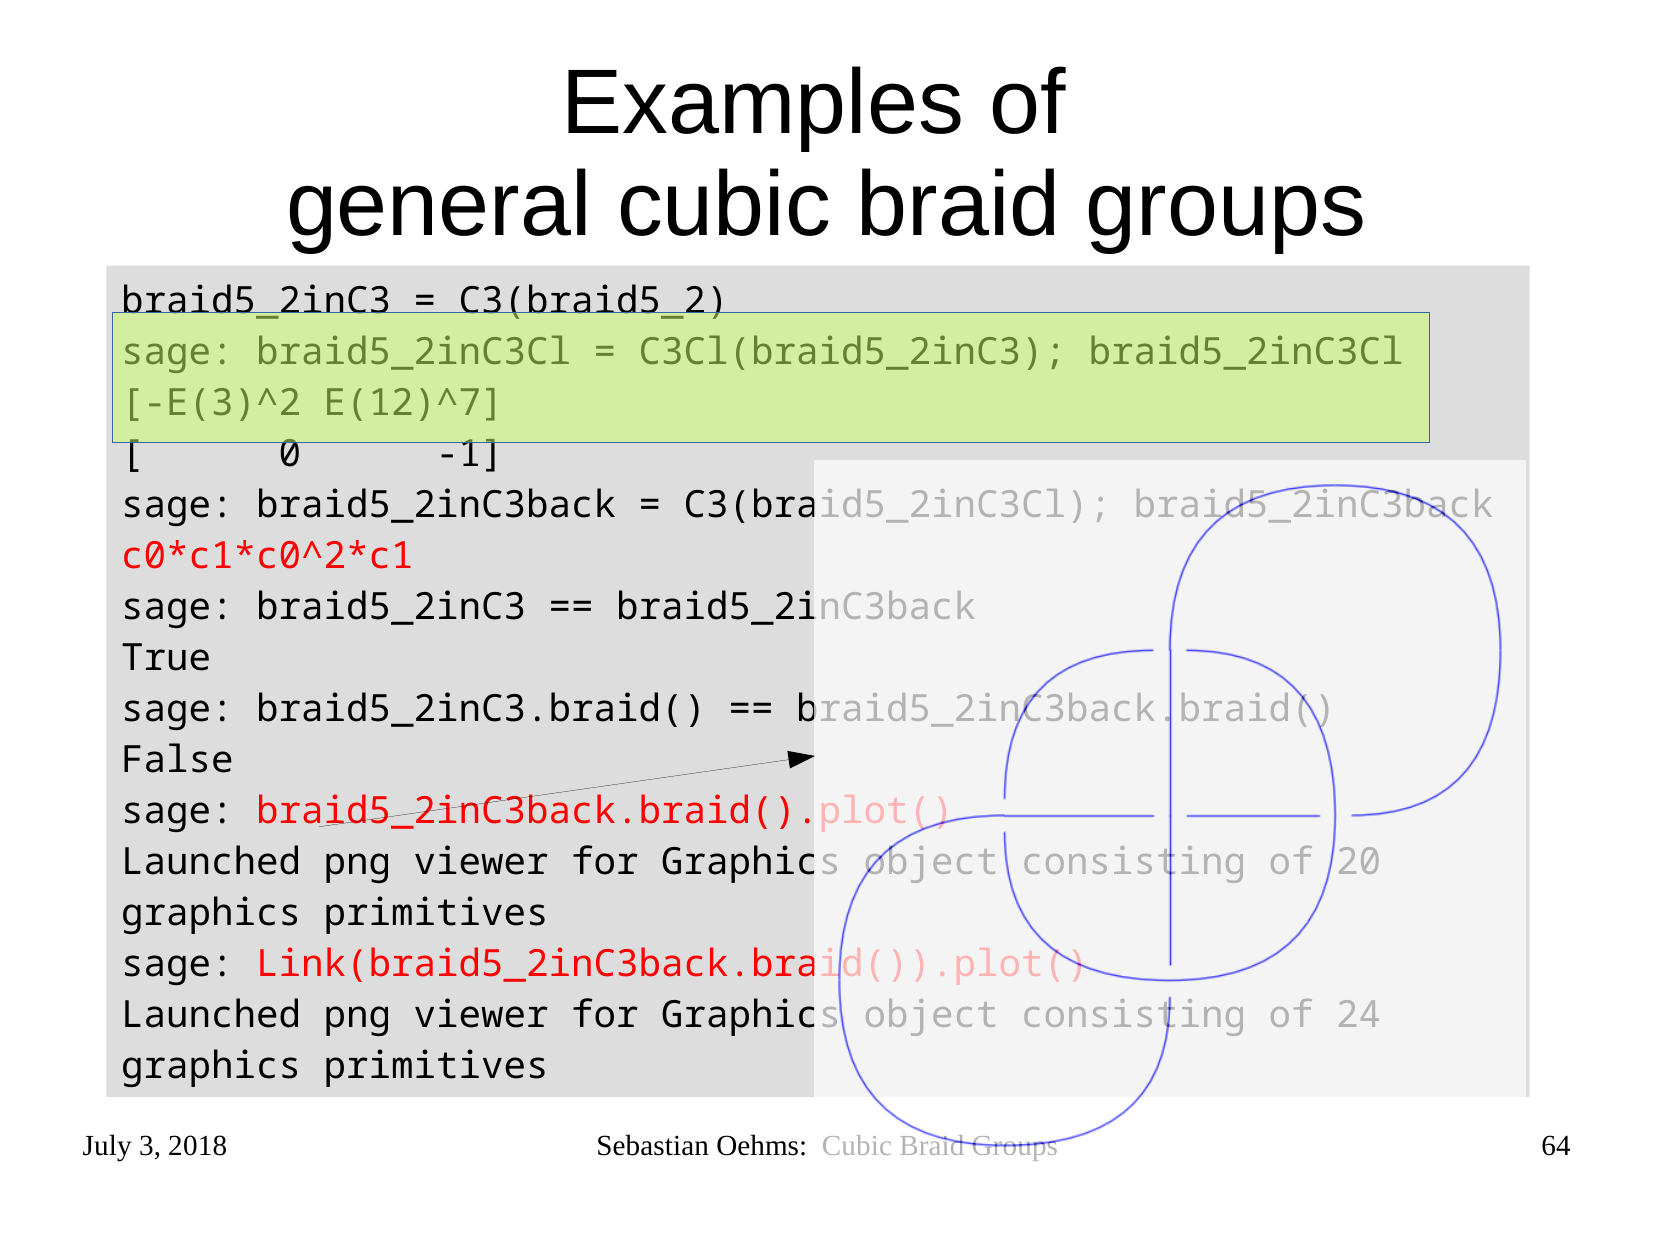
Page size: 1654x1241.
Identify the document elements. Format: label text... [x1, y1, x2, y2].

text_box [112, 312, 1430, 443]
title Examples of general cubic braid groups [82, 49, 1571, 257]
picture [814, 460, 1526, 1171]
text_box braid5_2inC3 = C3(braid5_2) sage: braid5_2inC3Cl = C3Cl(braid5_2inC3); braid5_2inC3Cl [-E(3)^2 E(12)^7] [ 0 -1] sage: braid5_2inC3back = C3(braid5_2inC3Cl); braid5_2inC3back c0*c1*c0^2*c1 sage: braid5_2inC3 == braid5_2inC3back True sage: braid5_2inC3.braid() == braid5_2inC3back.braid() False sage: braid5_2inC3back.braid().plot() Launched png viewer for Graphics object consisting of 20 graphics primitives sage: Link(braid5_2inC3back.braid()).plot() Launched png viewer for Graphics object consisting of 24 graphics primitives [106, 265, 1530, 1051]
